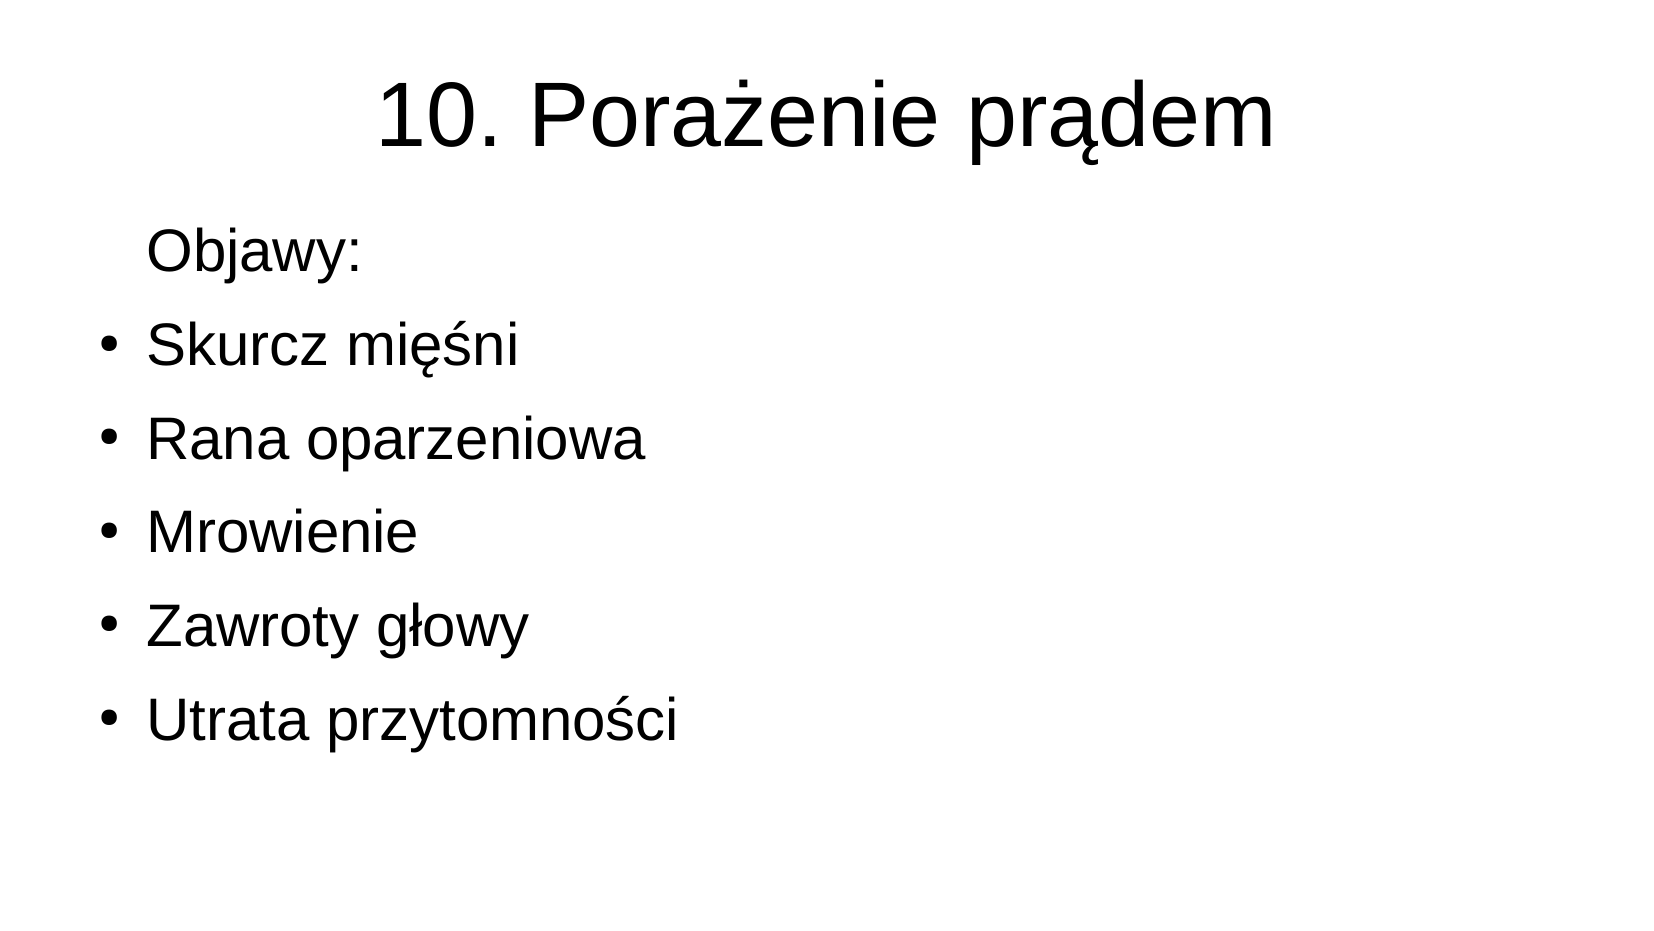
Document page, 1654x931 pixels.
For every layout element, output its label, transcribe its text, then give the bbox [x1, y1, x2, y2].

title 10. Porażenie prądem [82, 37, 1571, 193]
list Objawy: Skurcz mięśni Rana oparzeniowa Mrowienie Zawroty głowy Utrata przytomności [82, 217, 1571, 758]
